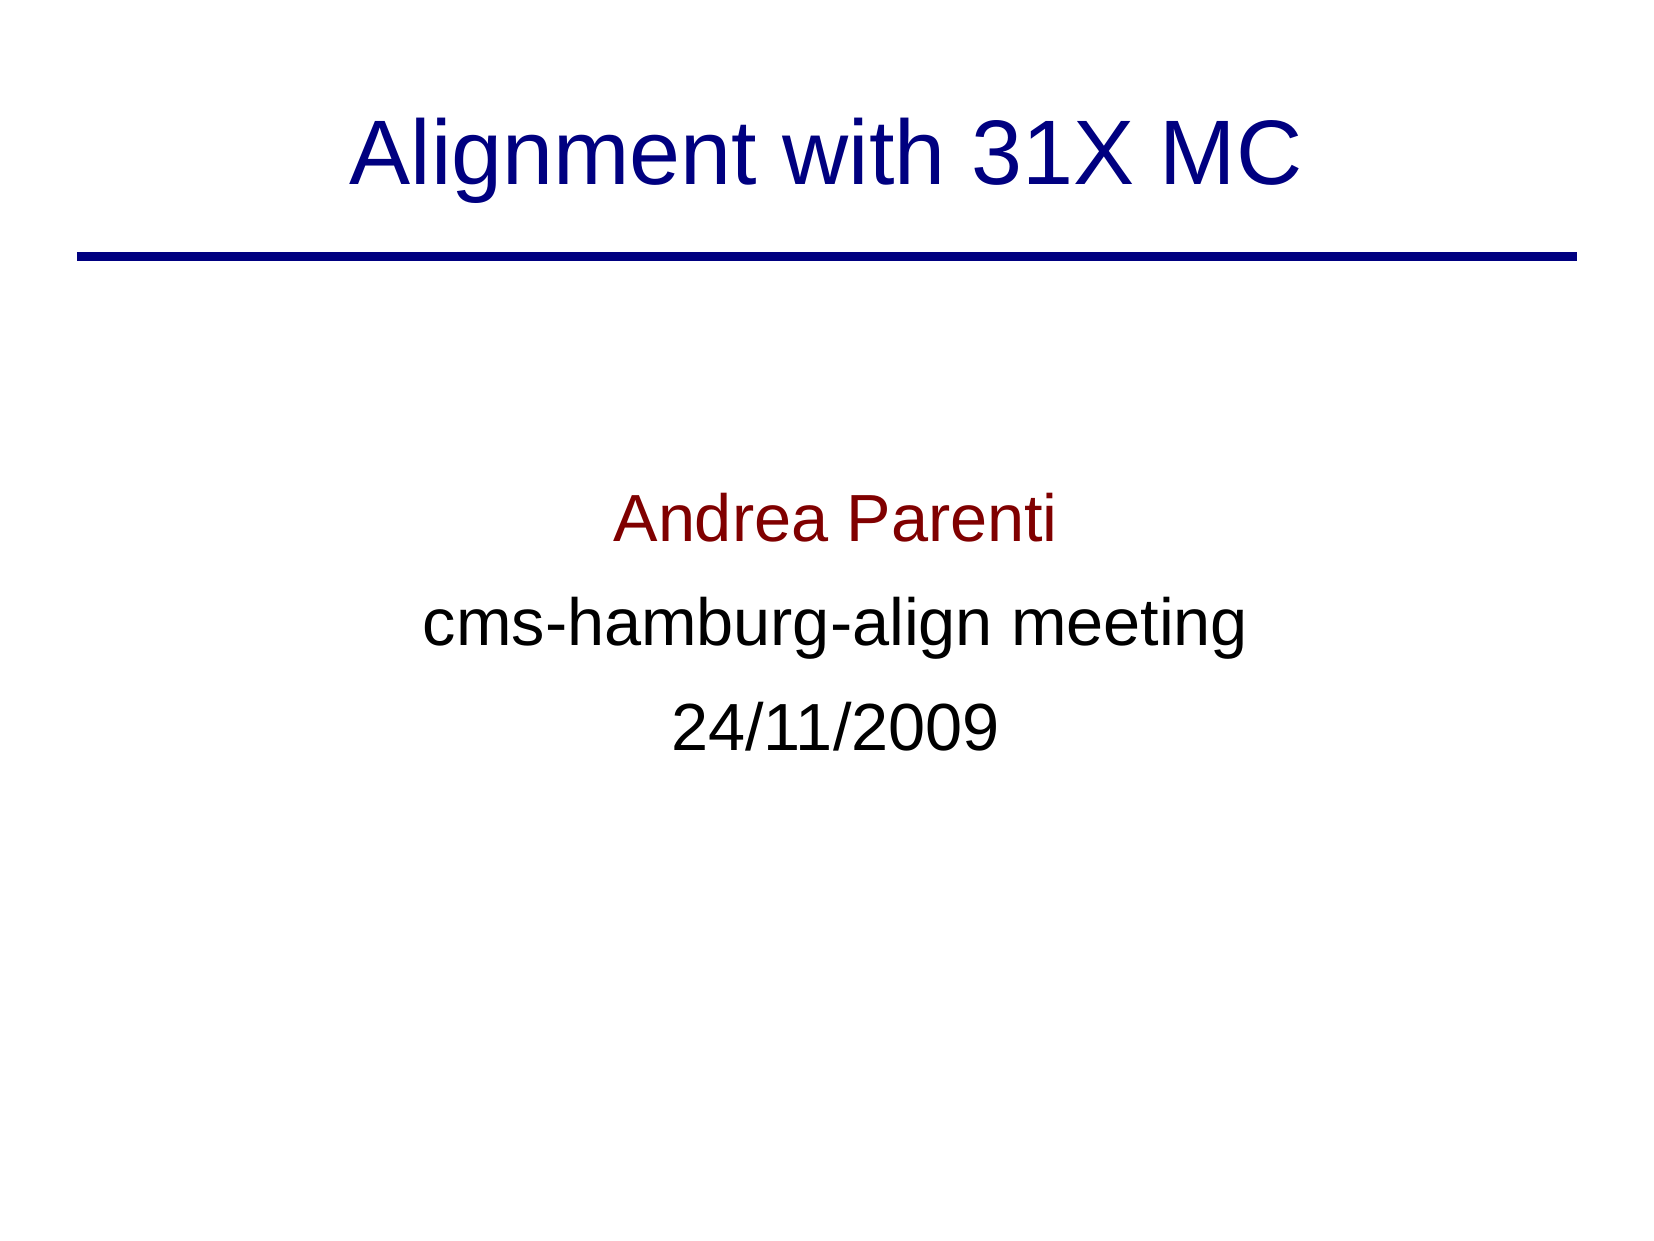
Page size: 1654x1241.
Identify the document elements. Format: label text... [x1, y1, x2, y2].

list Andrea Parenti cms-hamburg-align meeting 24/11/2009 [82, 272, 1571, 1077]
title Alignment with 31X MC [82, 56, 1571, 250]
